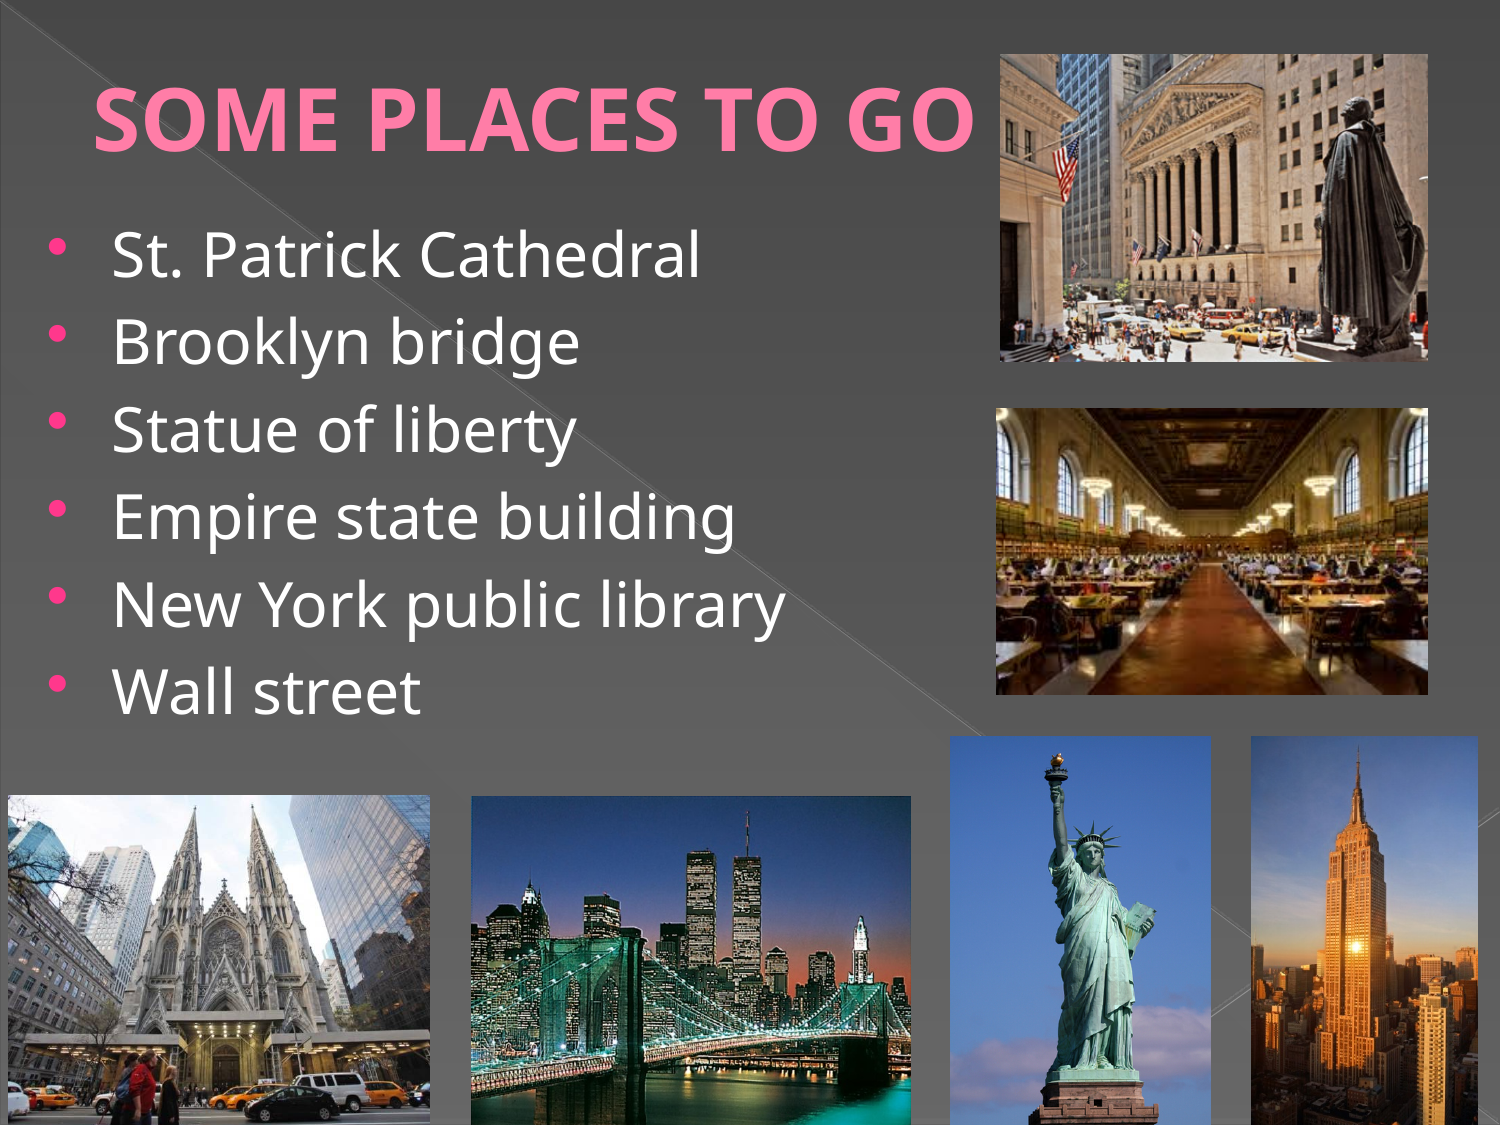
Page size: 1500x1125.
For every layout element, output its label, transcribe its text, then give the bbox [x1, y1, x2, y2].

picture [1251, 736, 1478, 1125]
picture [996, 408, 1428, 695]
picture [950, 736, 1211, 1125]
title SOME PLACES TO GO [0, 2, 1349, 232]
picture [471, 796, 911, 1125]
picture [1000, 54, 1428, 362]
list St. Patrick Cathedral Brooklyn bridge Statue of liberty Empire state building New York public library Wall street [23, 207, 1374, 958]
picture [8, 795, 430, 1125]
